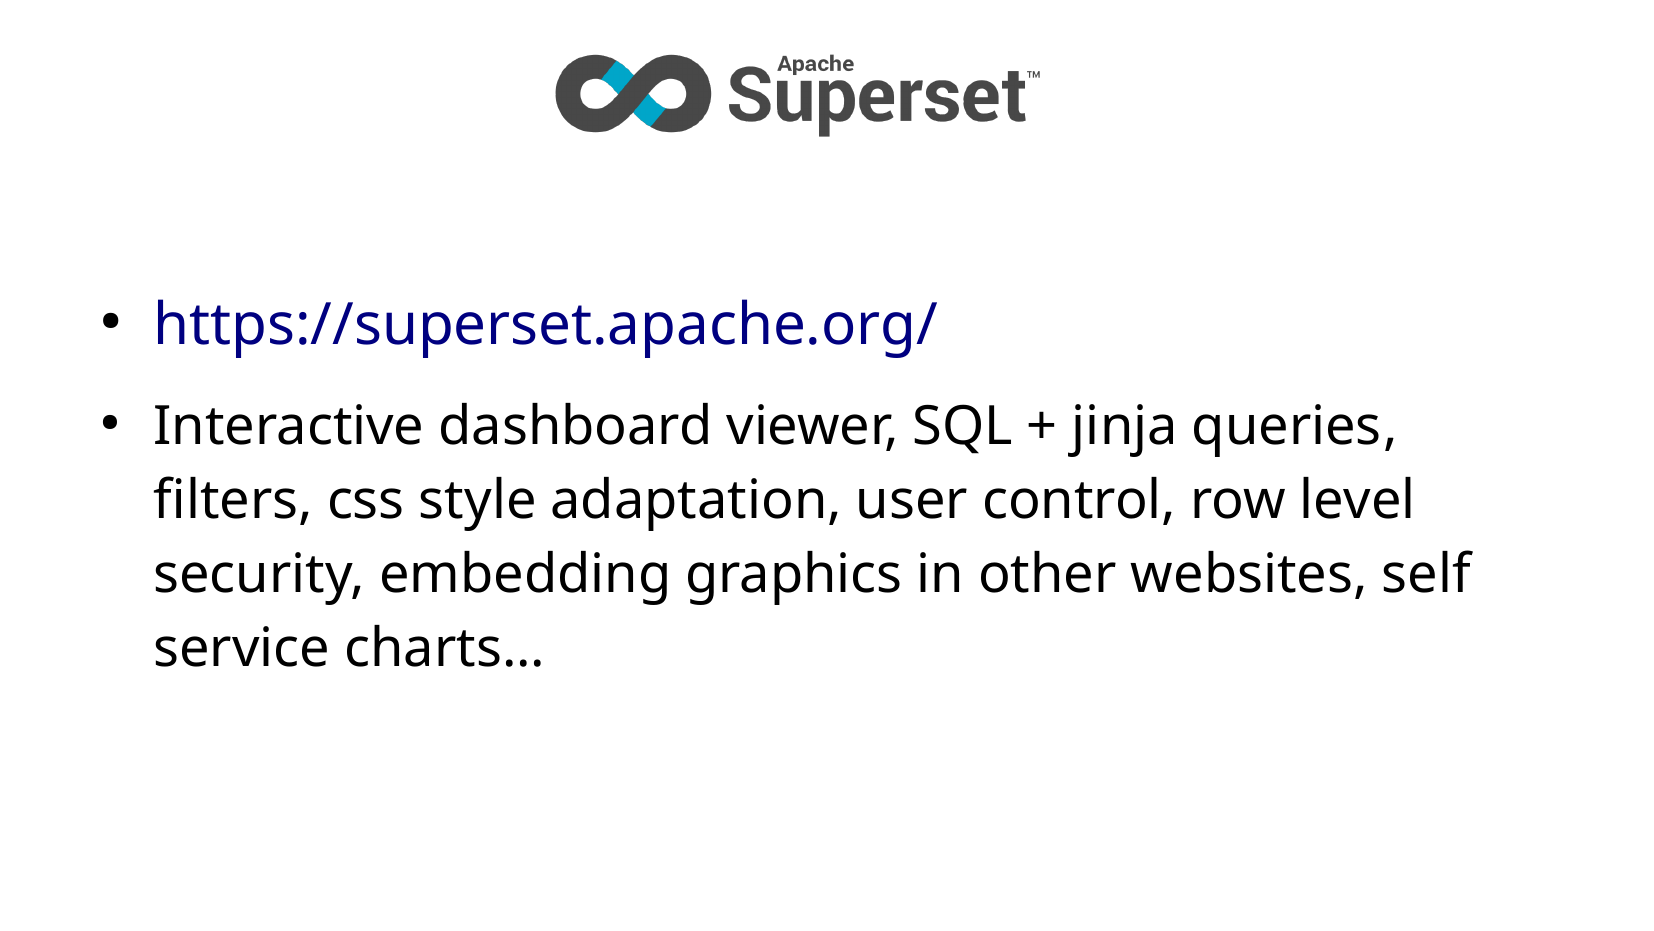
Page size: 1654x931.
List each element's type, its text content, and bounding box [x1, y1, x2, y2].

list https://superset.apache.org/ Interactive dashboard viewer, SQL + jinja queries, filters, css style adaptation, user control, row level security, embedding graphics in other websites, self service charts... [82, 282, 1571, 822]
picture [519, 23, 1067, 166]
